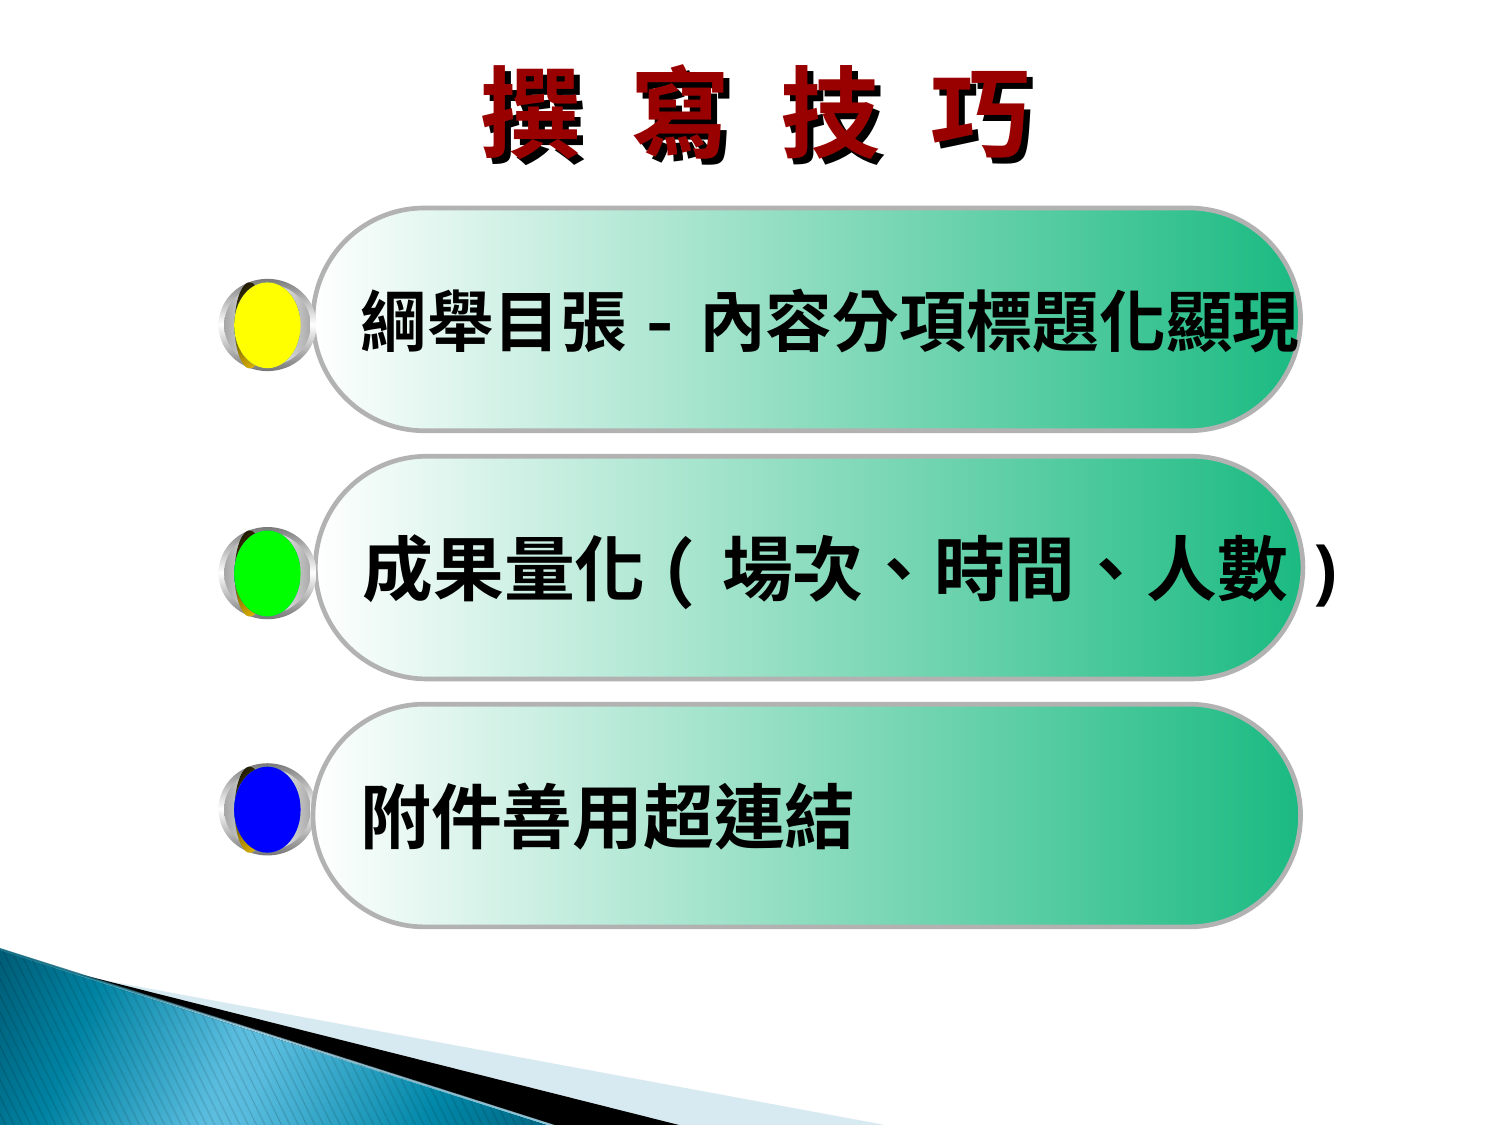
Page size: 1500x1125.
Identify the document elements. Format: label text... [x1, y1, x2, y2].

text_box 綱舉目張-內容分項標題化顯現 [313, 207, 1301, 431]
picture [0, 946, 559, 1125]
text_box [218, 278, 317, 372]
text_box 撰 寫 技 巧 [64, 42, 1447, 173]
text_box [218, 763, 314, 856]
text_box [218, 527, 317, 620]
text_box 成果量化(場次、時間、人數) [315, 456, 1303, 679]
text_box 附件善用超連結 [312, 704, 1301, 927]
